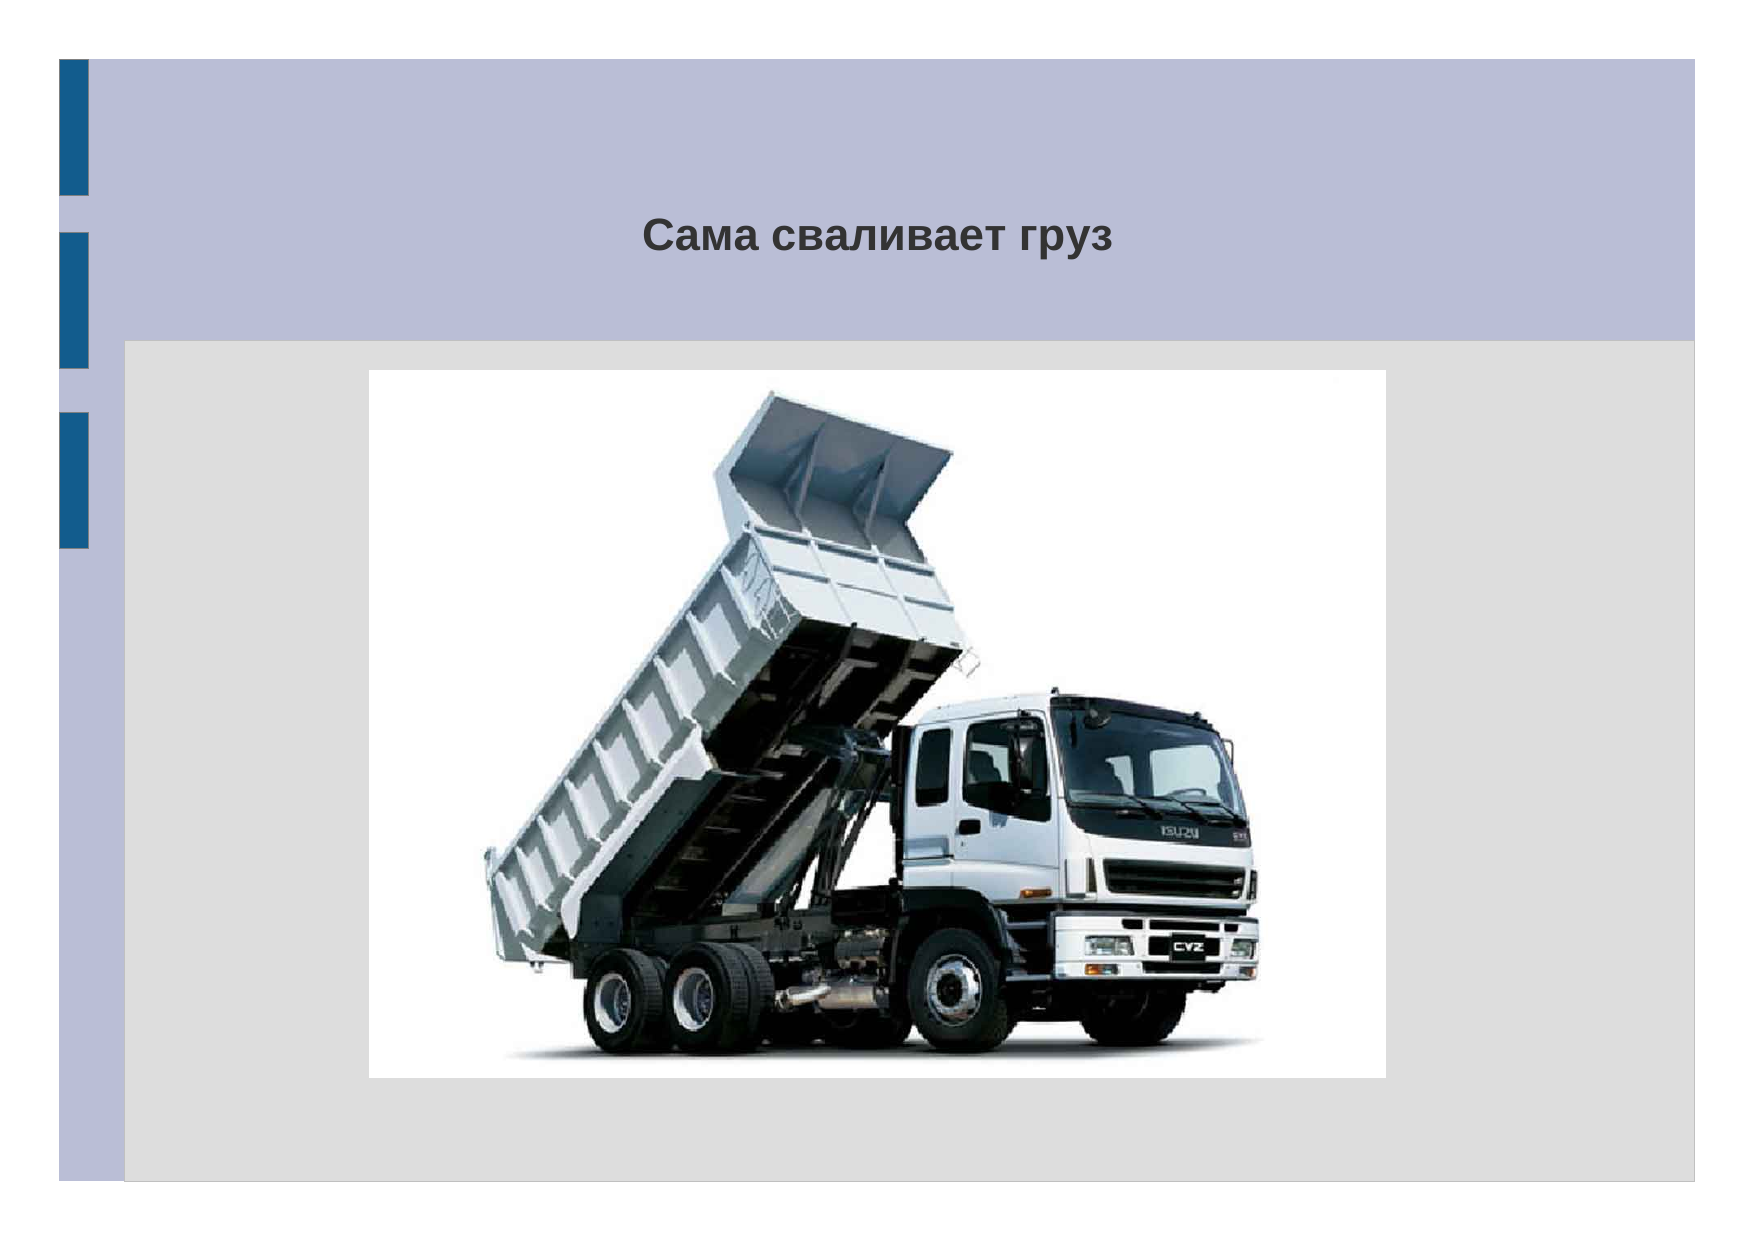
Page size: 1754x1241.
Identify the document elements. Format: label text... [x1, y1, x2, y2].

picture [369, 370, 1386, 1078]
title Сама сваливает груз [179, 141, 1577, 329]
